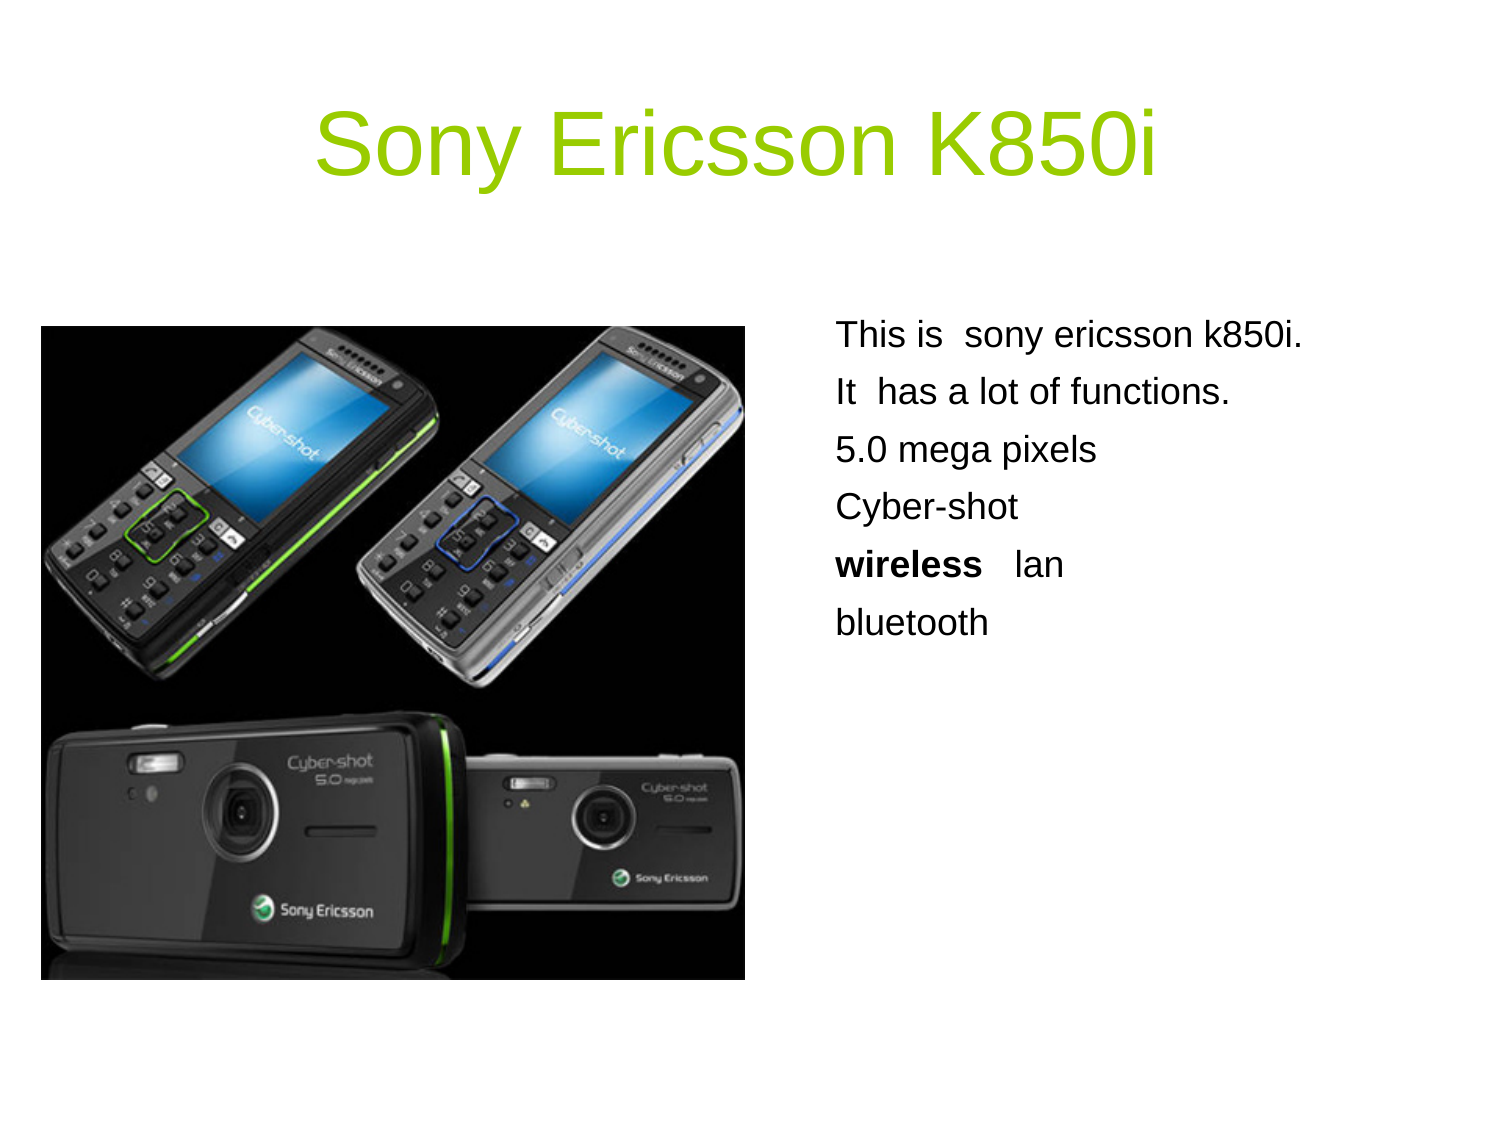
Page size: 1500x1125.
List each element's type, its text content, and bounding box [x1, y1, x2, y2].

picture [41, 326, 745, 980]
text_box This is sony ericsson k850i. It has a lot of functions. 5.0 mega pixels Cyber-shot wireless lan bluetooth [820, 302, 1424, 650]
title Sony Ericsson K850i [75, 45, 1425, 233]
